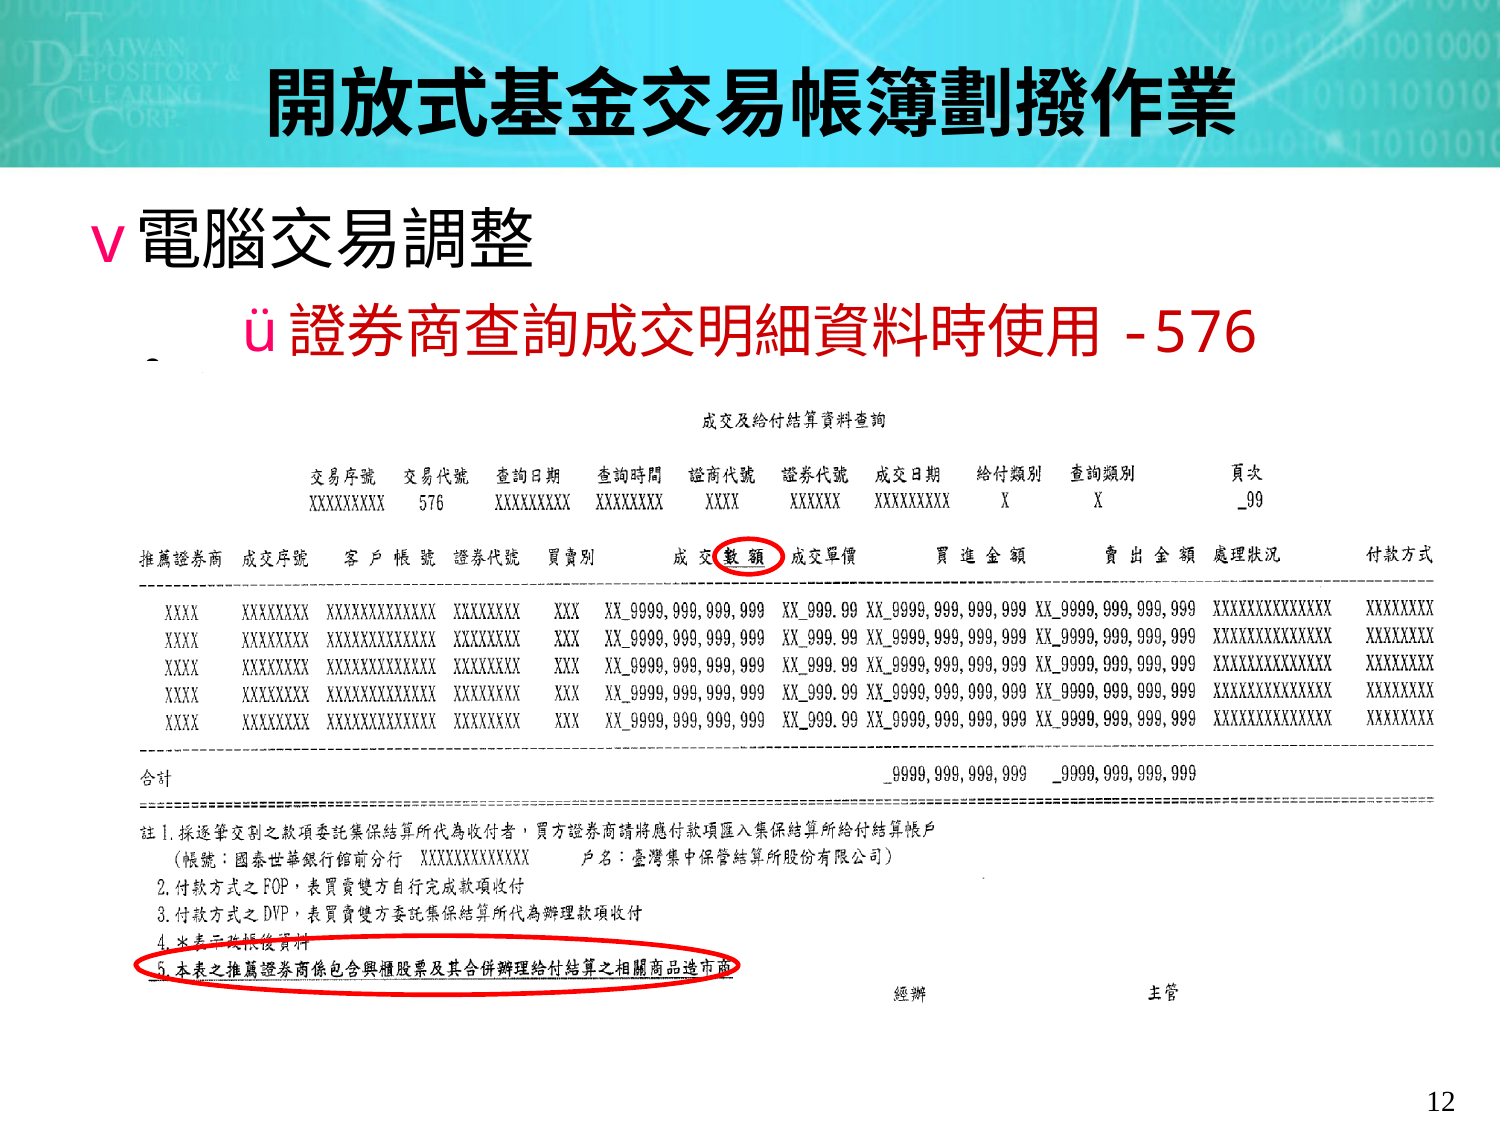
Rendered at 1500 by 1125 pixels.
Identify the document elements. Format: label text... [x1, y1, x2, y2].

text_box [1411, 1074, 1500, 1125]
picture [88, 361, 1455, 1035]
text_box 電腦交易調整 證券商查詢成交明細資料時使用-576 [76, 196, 1427, 1022]
title 開放式基金交易帳簿劃撥作業 [76, 42, 1427, 159]
